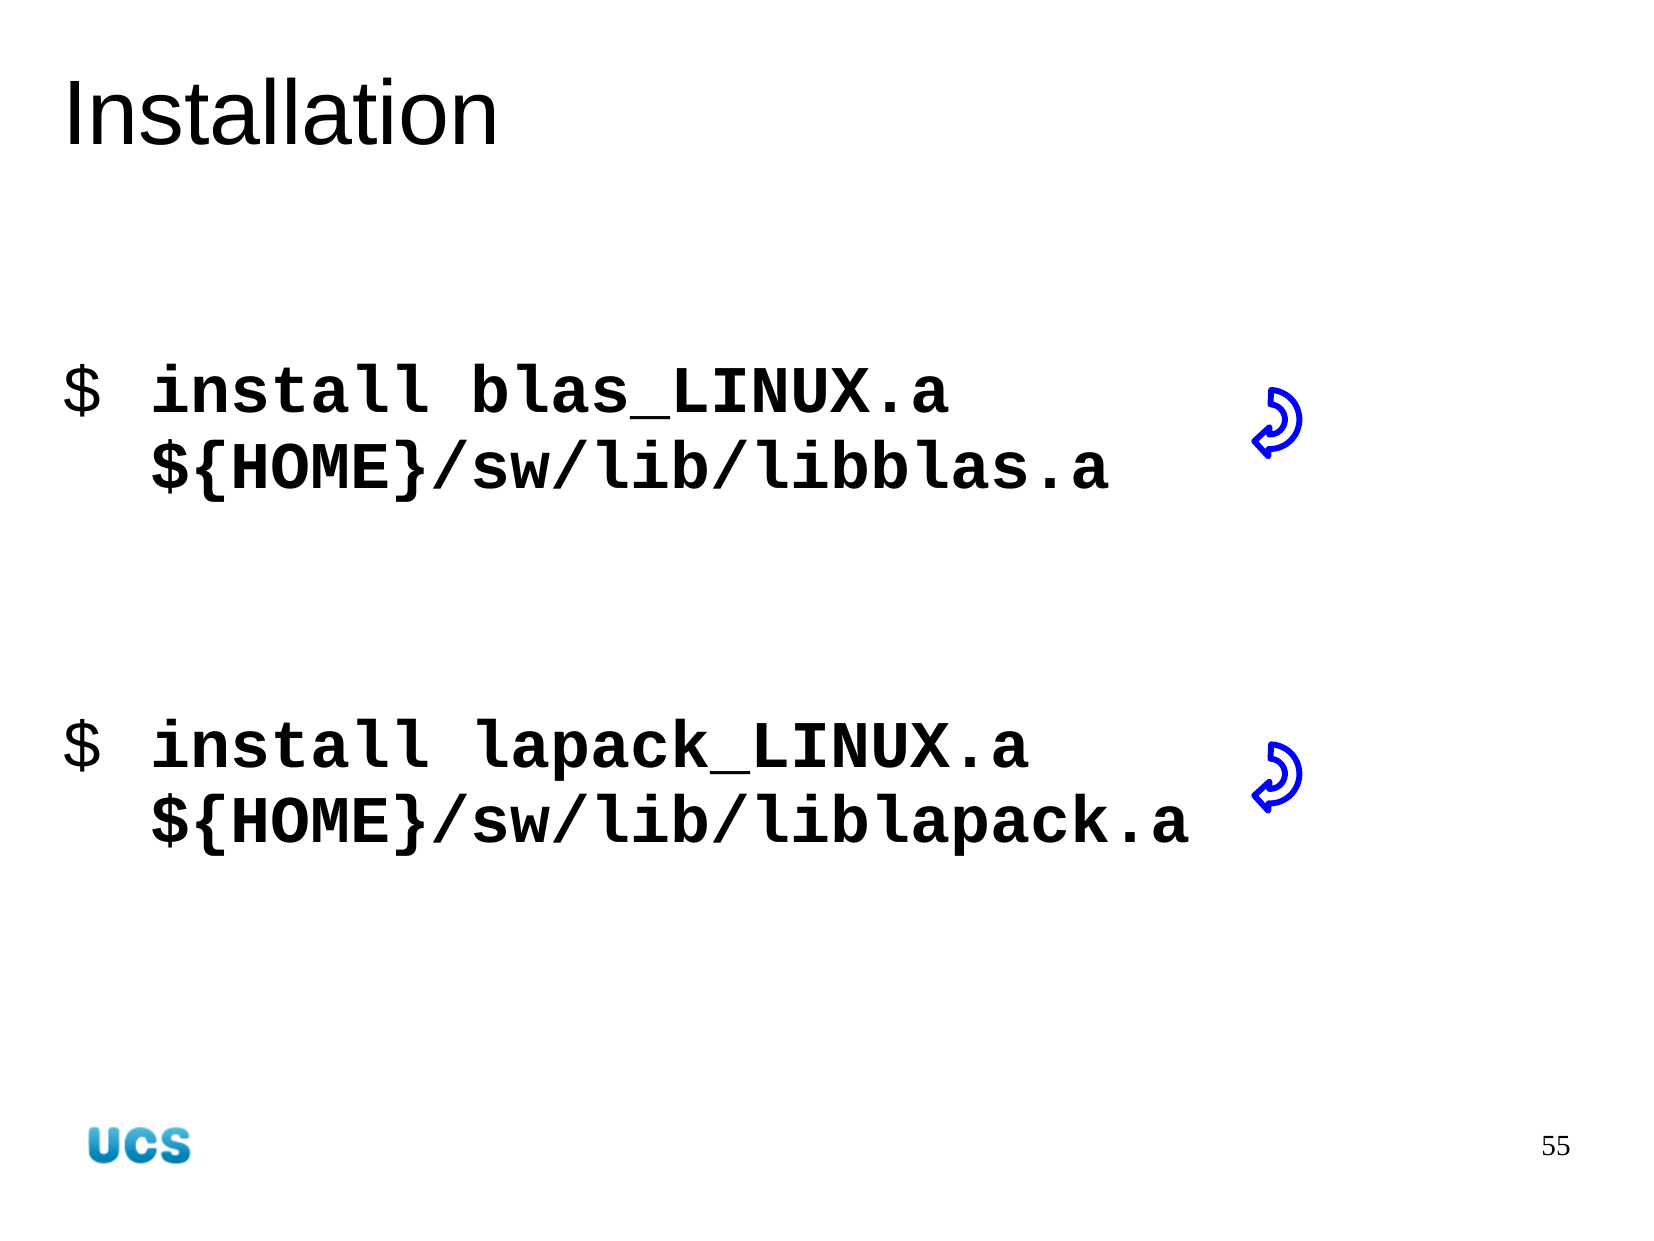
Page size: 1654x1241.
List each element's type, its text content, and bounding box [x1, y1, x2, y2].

text_box $ [59, 708, 106, 791]
text_box install lapack_LINUX.a ${HOME}/sw/lib/liblapack.a [147, 708, 1194, 866]
text_box Installation [59, 59, 505, 168]
text_box $ [59, 354, 106, 436]
picture [88, 1126, 191, 1165]
text_box install blas_LINUX.a ${HOME}/sw/lib/libblas.a [147, 354, 1114, 512]
